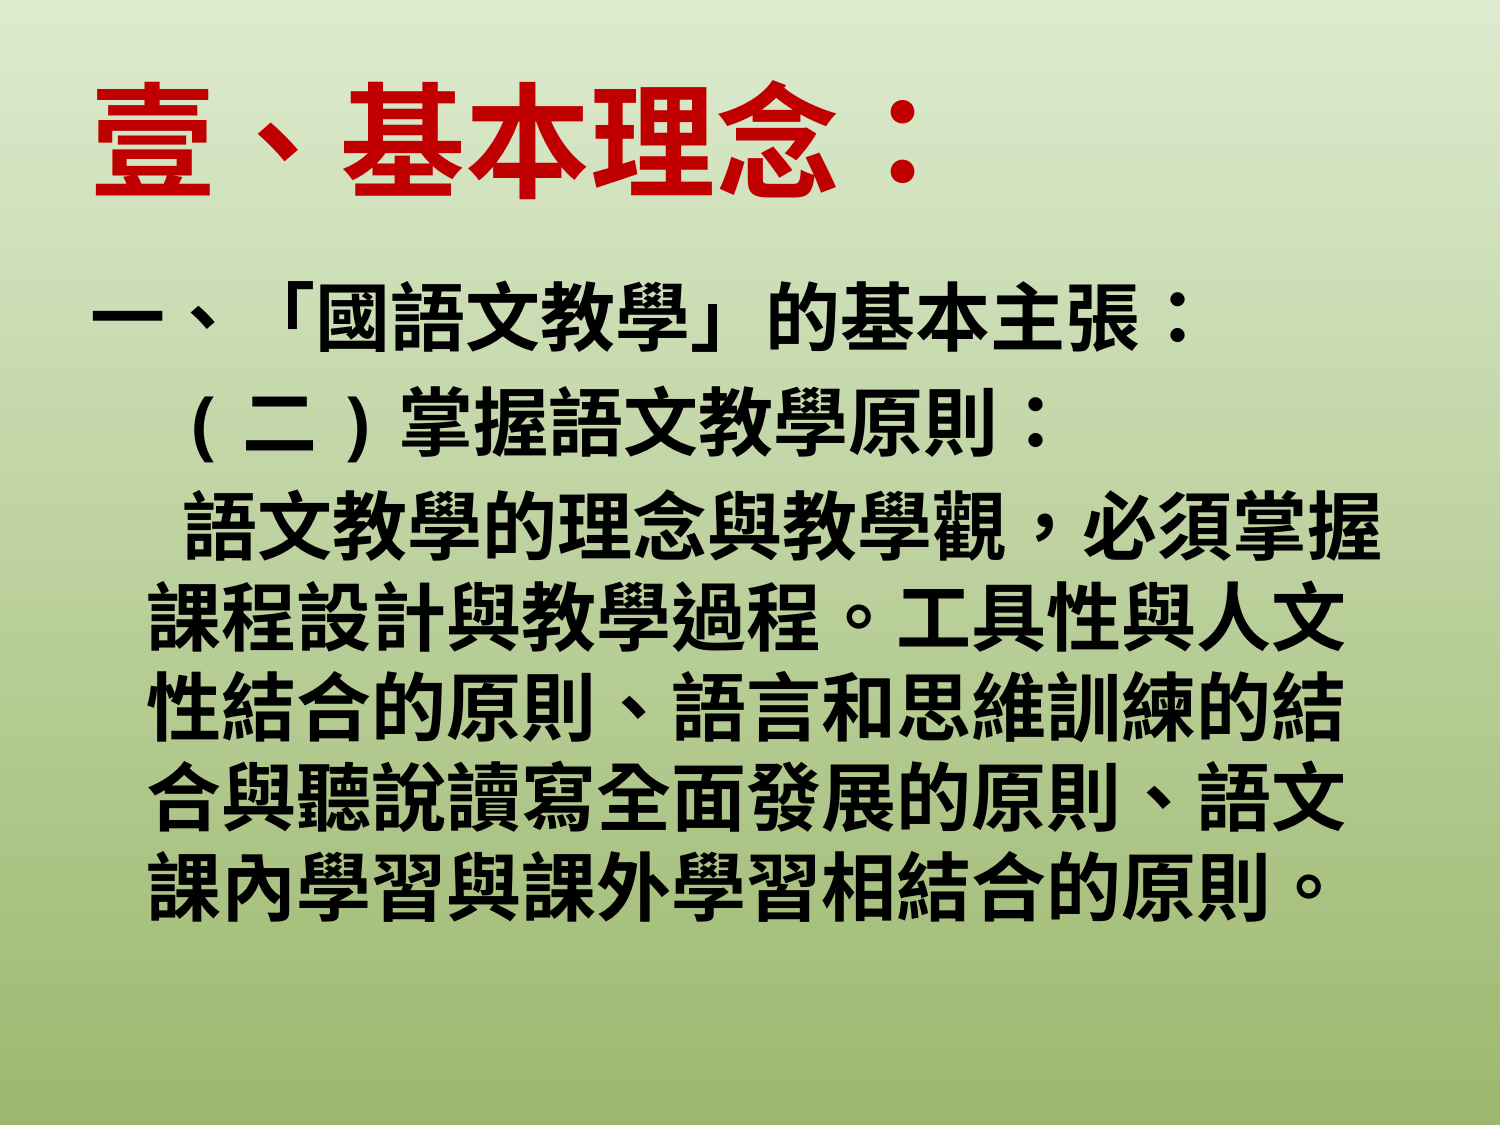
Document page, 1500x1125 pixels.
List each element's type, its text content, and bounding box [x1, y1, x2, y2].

list 一、「國語文教學」的基本主張： (二)掌握語文教學原則： 語文教學的理念與教學觀，必須掌握課程設計與教學過程。工具性與人文性結合的原則、語言和思維訓練的結合與聽說讀寫全面發展的原則、語文課內學習與課外學習相結合的原則。 [75, 262, 1425, 1005]
title 壹、基本理念： [75, 45, 1425, 233]
